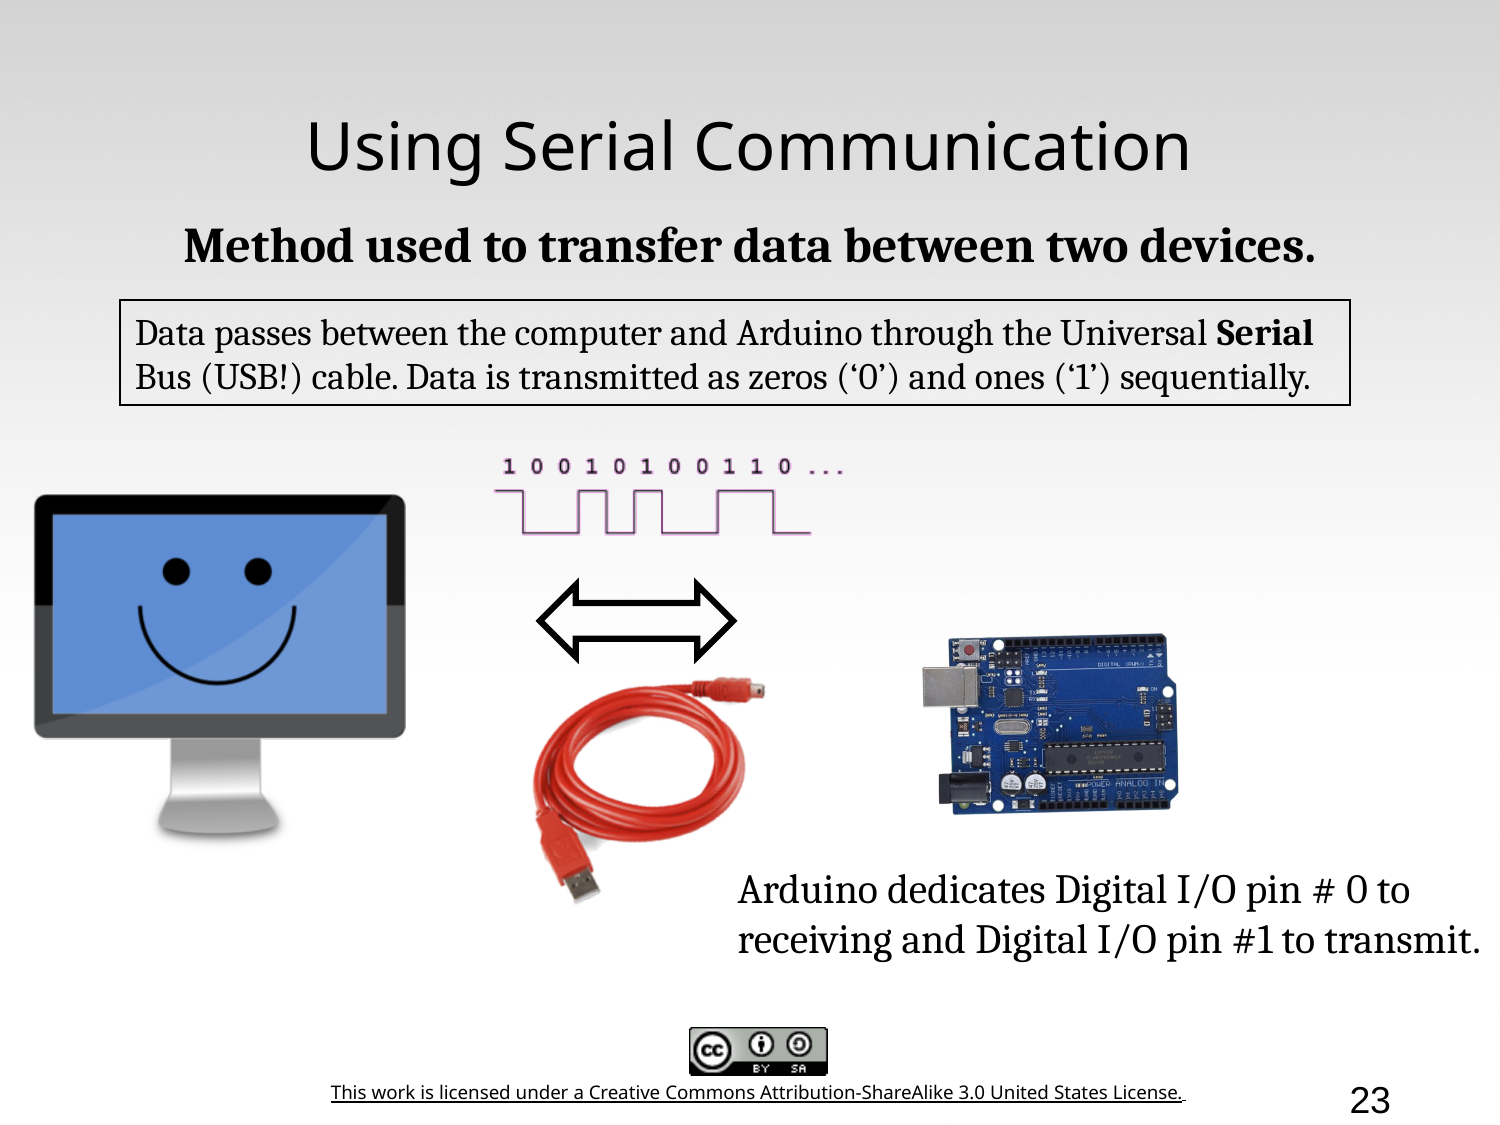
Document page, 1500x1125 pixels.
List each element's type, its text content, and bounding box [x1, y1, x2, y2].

text_box Data passes between the computer and Arduino through the Universal Serial Bus (USB!) cable. Data is transmitted as zeros (‘0’) and ones (‘1’) sequentially. [120, 300, 1351, 405]
text_box Arduino dedicates Digital I/O pin # 0 to receiving and Digital I/O pin #1 to transmit. [722, 854, 1500, 970]
picture [0, 0, 1500, 1125]
list Method used to transfer data between two devices. [112, 205, 1388, 300]
title Using Serial Communication [112, 49, 1388, 205]
